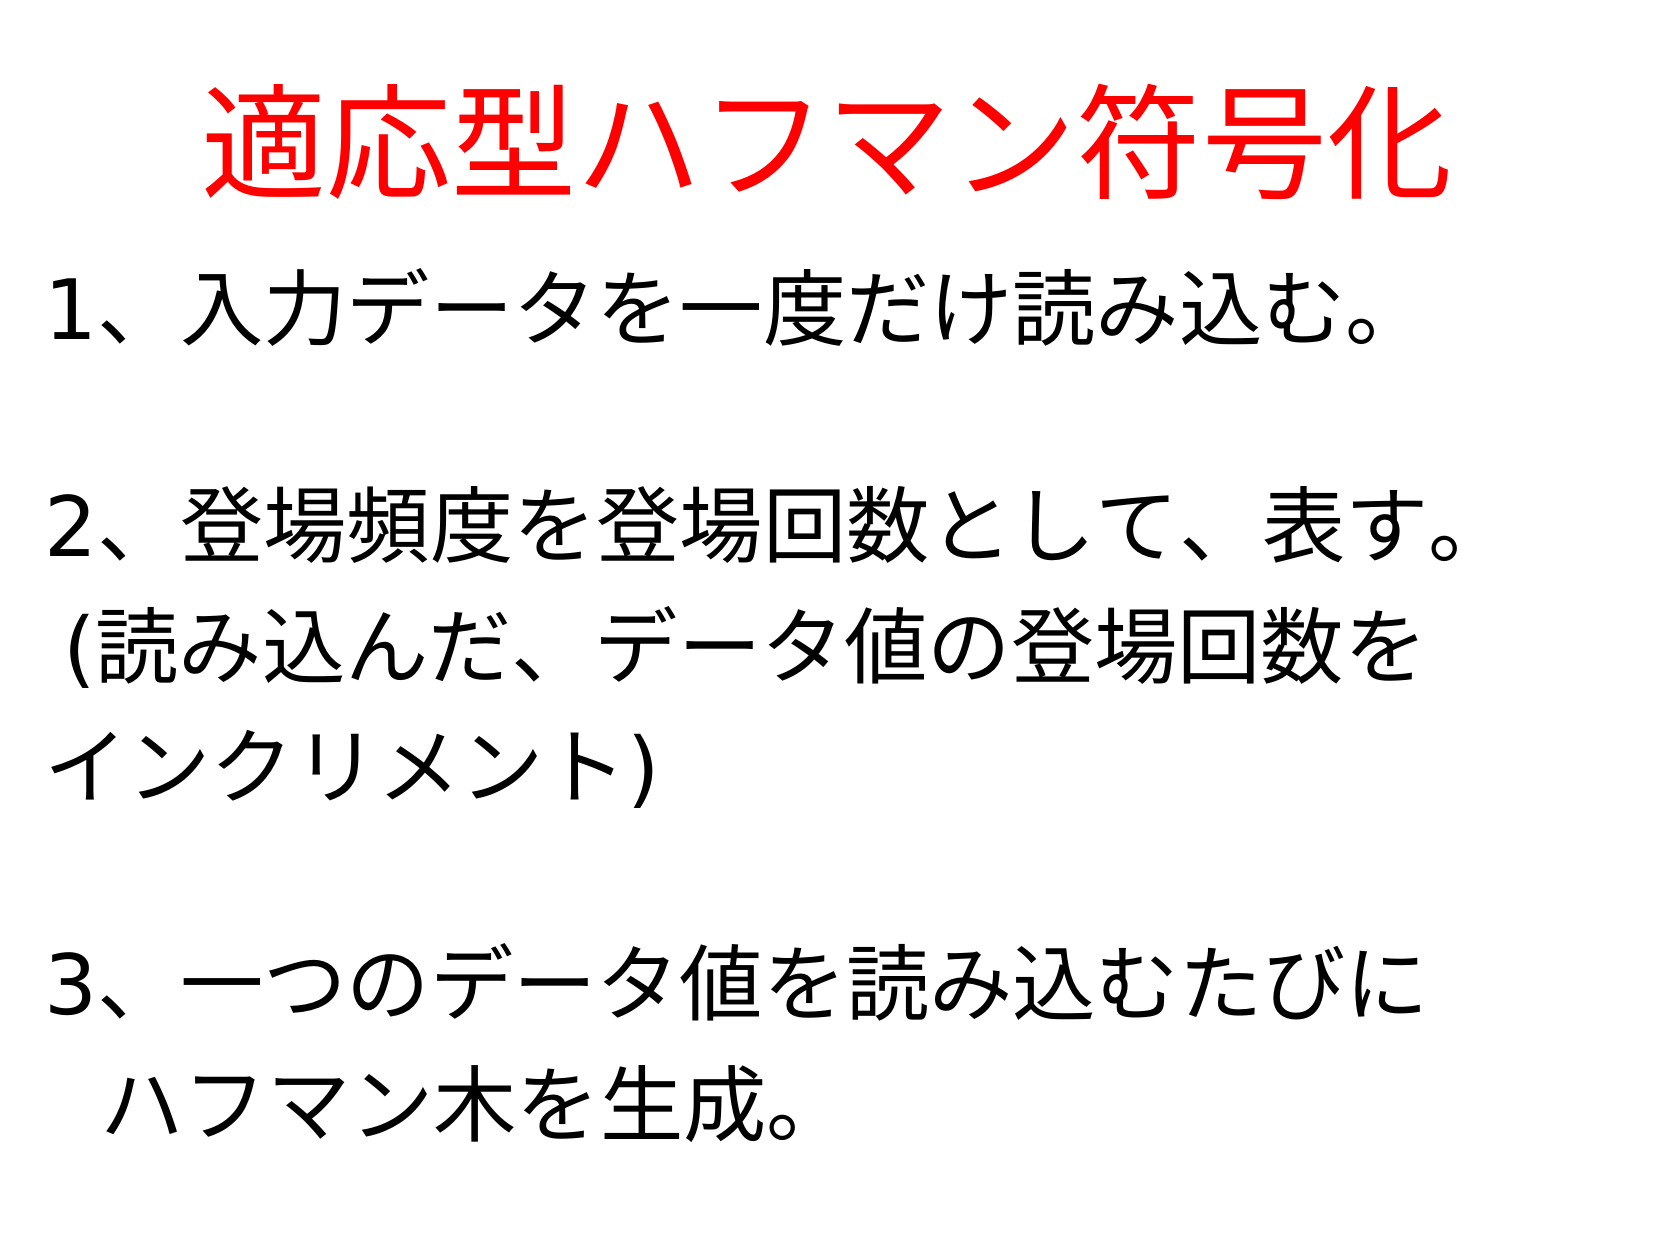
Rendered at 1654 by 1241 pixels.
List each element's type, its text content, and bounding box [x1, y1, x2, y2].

text_box 1、入力データを一度だけ読み込む。 2、登場頻度を登場回数として、表す。 (読み込んだ、データ値の登場回数を インクリメント) 3、一つのデータ値を読み込むたびに ハフマン木を生成。 [29, 235, 1595, 986]
text_box 適応型ハフマン符号化 [177, 37, 1477, 178]
